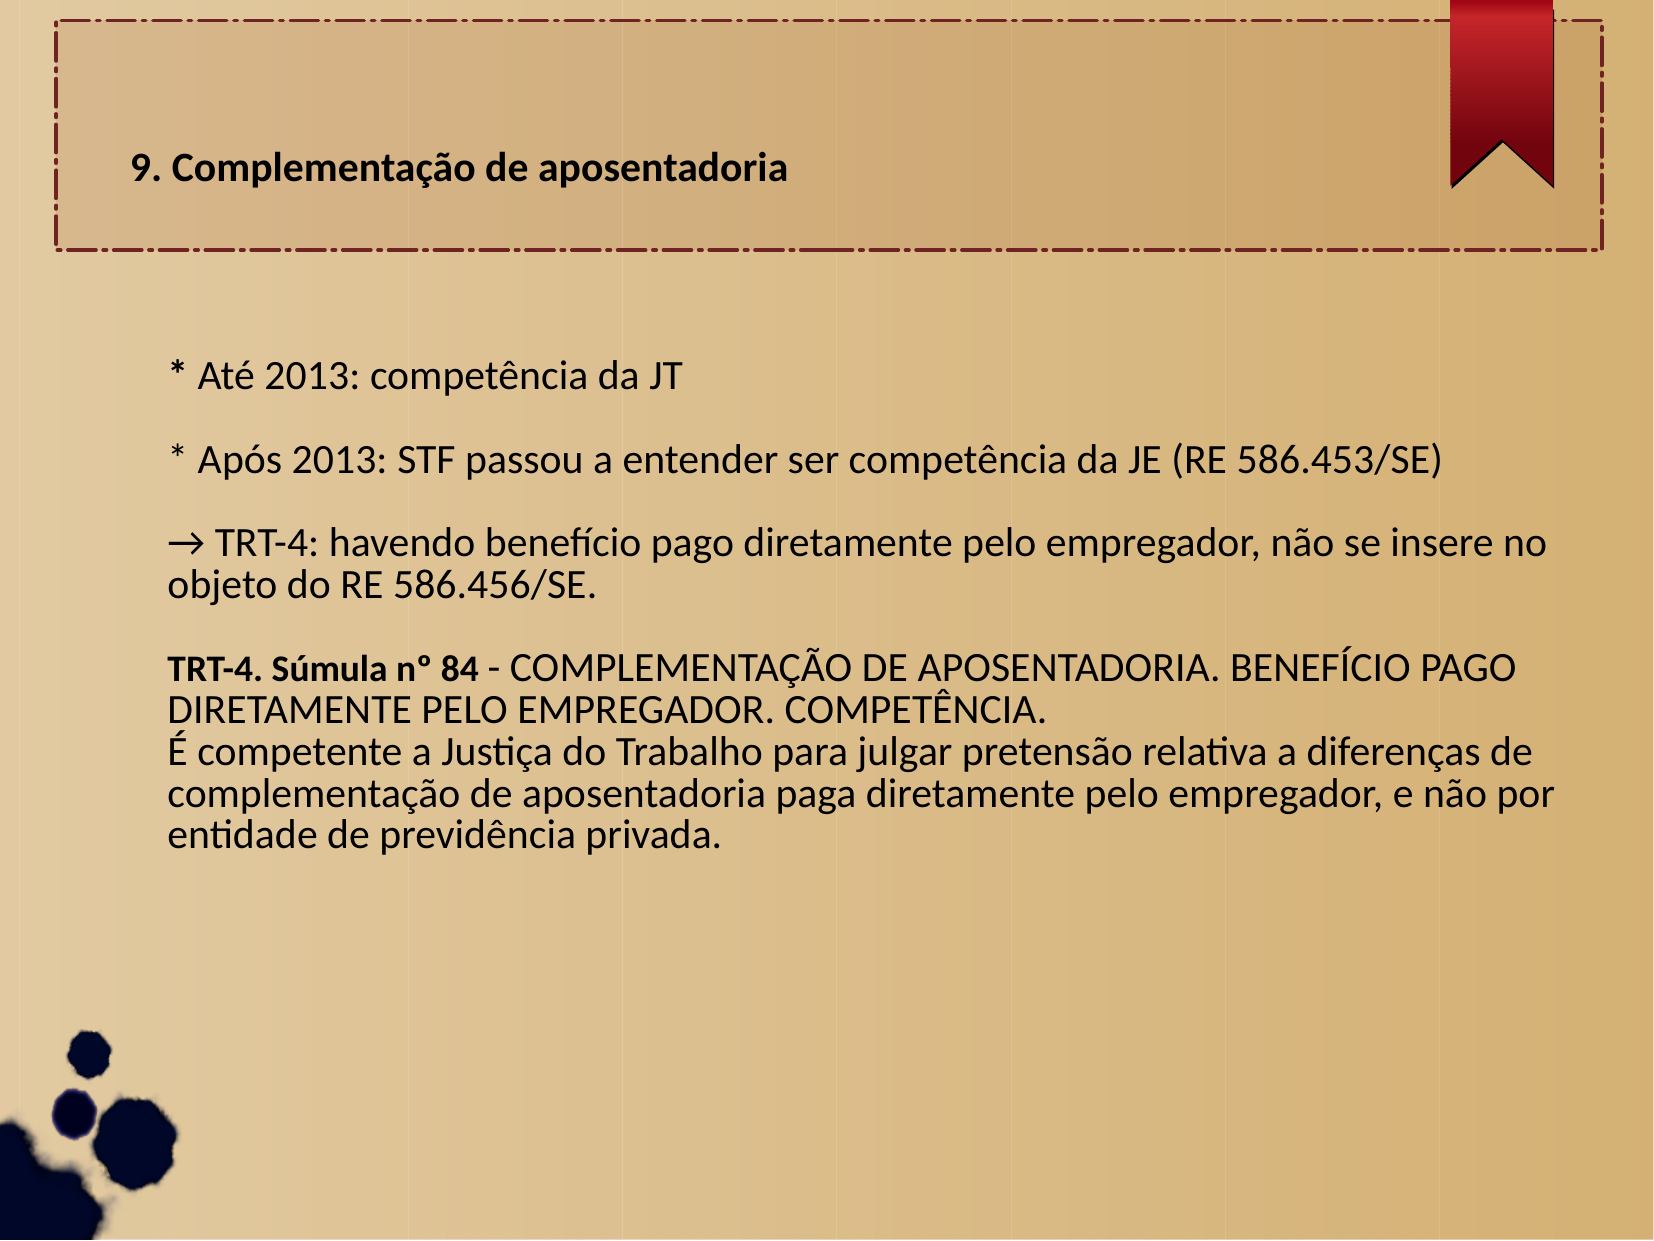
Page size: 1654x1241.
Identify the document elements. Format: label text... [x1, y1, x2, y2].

title 9. Complementação de aposentadoria * Até 2013: competência da JT * Após 2013: STF passou a entender ser competência da JE (RE 586.453/SE) → TRT-4: havendo benefício pago diretamente pelo empregador, não se insere no objeto do RE 586.456/SE. TRT-4. Súmula nº 84 - COMPLEMENTAÇÃO DE APOSENTADORIA. BENEFÍCIO PAGO DIRETAMENTE PELO EMPREGADOR. COMPETÊNCIA. É competente a Justiça do Trabalho para julgar pretensão relativa a diferenças de complementação de aposentadoria paga diretamente pelo empregador, e não por entidade de previdência privada. [70, 70, 1607, 939]
